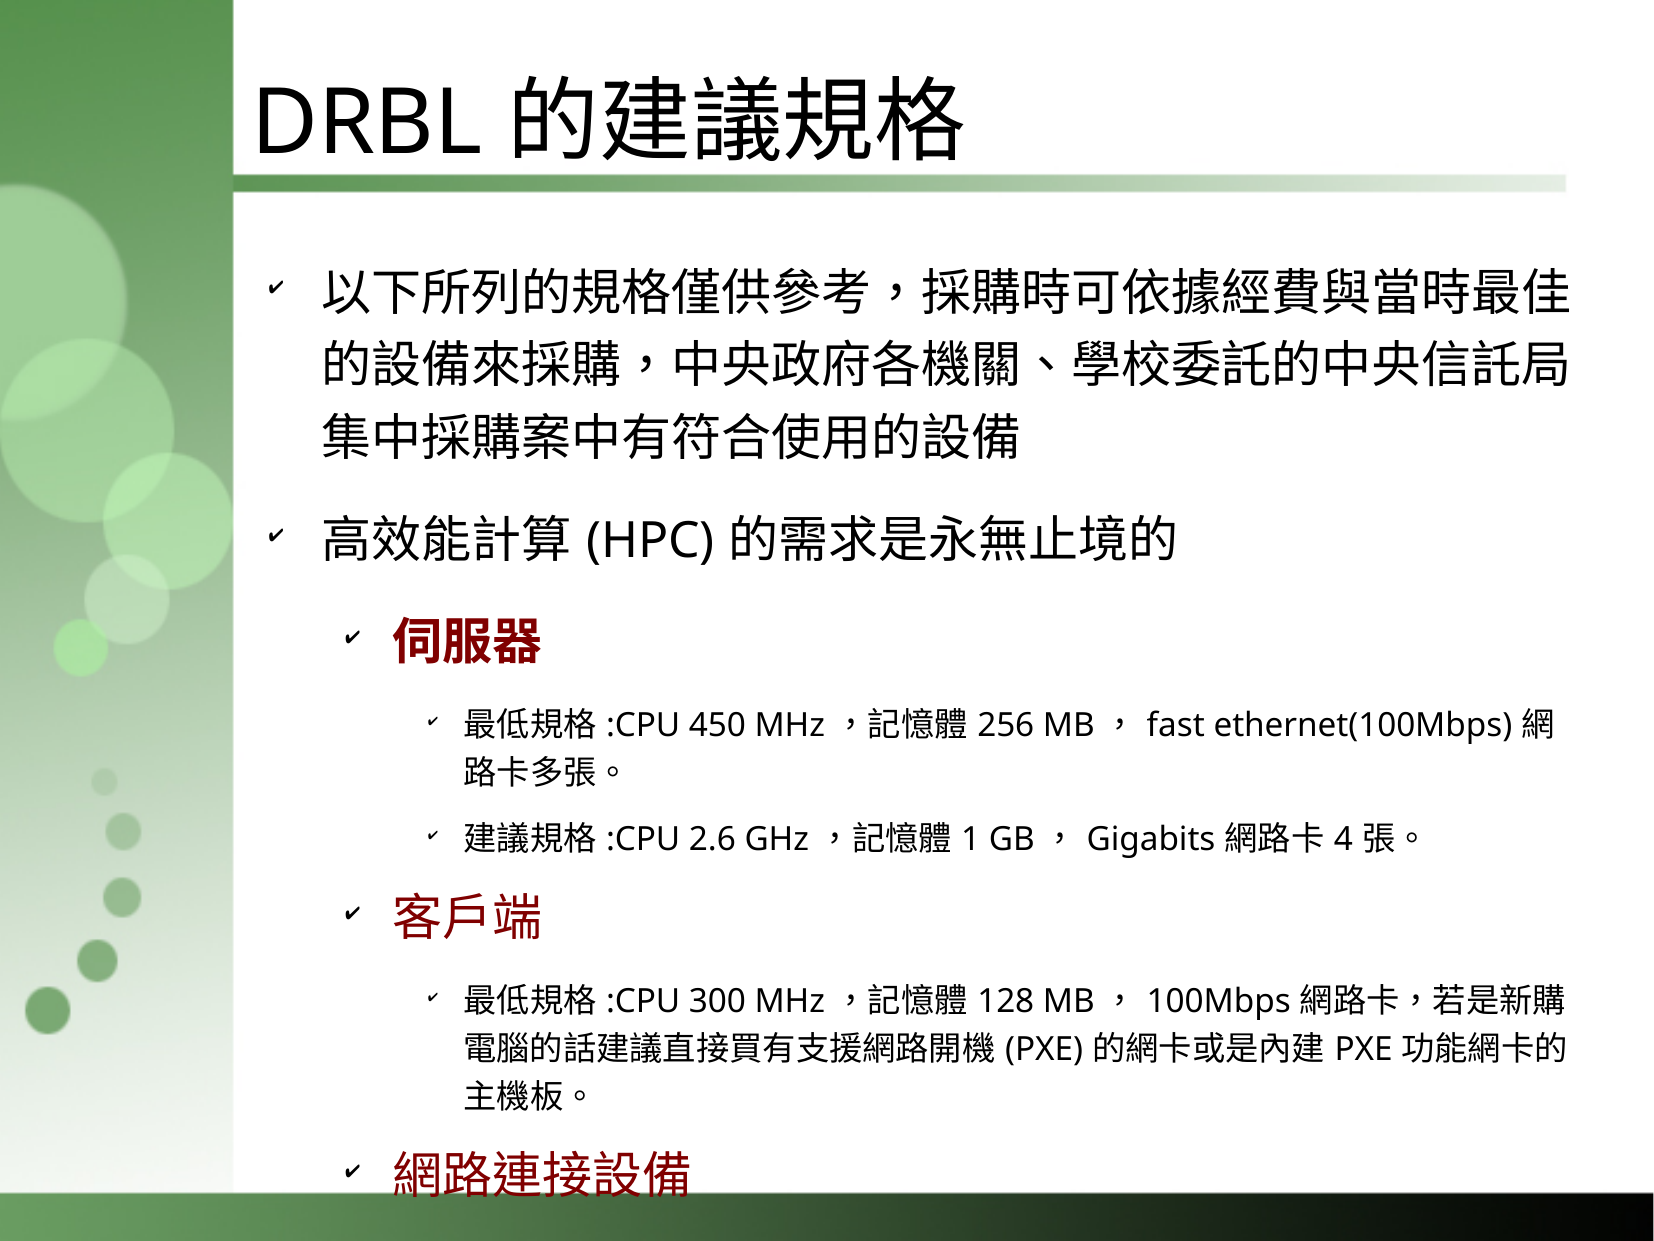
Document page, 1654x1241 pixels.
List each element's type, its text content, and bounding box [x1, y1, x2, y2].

title DRBL的建議規格 [236, 41, 1595, 185]
list 以下所列的規格僅供參考，採購時可依據經費與當時最佳的設備來採購，中央政府各機關、學校委託的中央信託局集中採購案中有符合使用的設備 高效能計算(HPC)的需求是永無止境的 伺服器 最低規格:CPU 450 MHz，記憶體256 MB，fast ethernet(100Mbps)網路卡多張。 建議規格:CPU 2.6 GHz，記憶體1 GB，Gigabits網路卡4張。 客戶端 最低規格:CPU 300 MHz，記憶體128 MB，100Mbps網路卡，若是新購電腦的話建議直接買有支援網路開機(PXE)的網卡或是內建PXE功能網卡的主機板。 網路連接設備 最低需求:100Mbps的交換器。 建議規格:以40人的電腦教室為例，兩台24埠100Mbps的交換器，每台上面另外個別有2個Gigabits ports。 [236, 244, 1595, 1180]
picture [0, 0, 1654, 1241]
